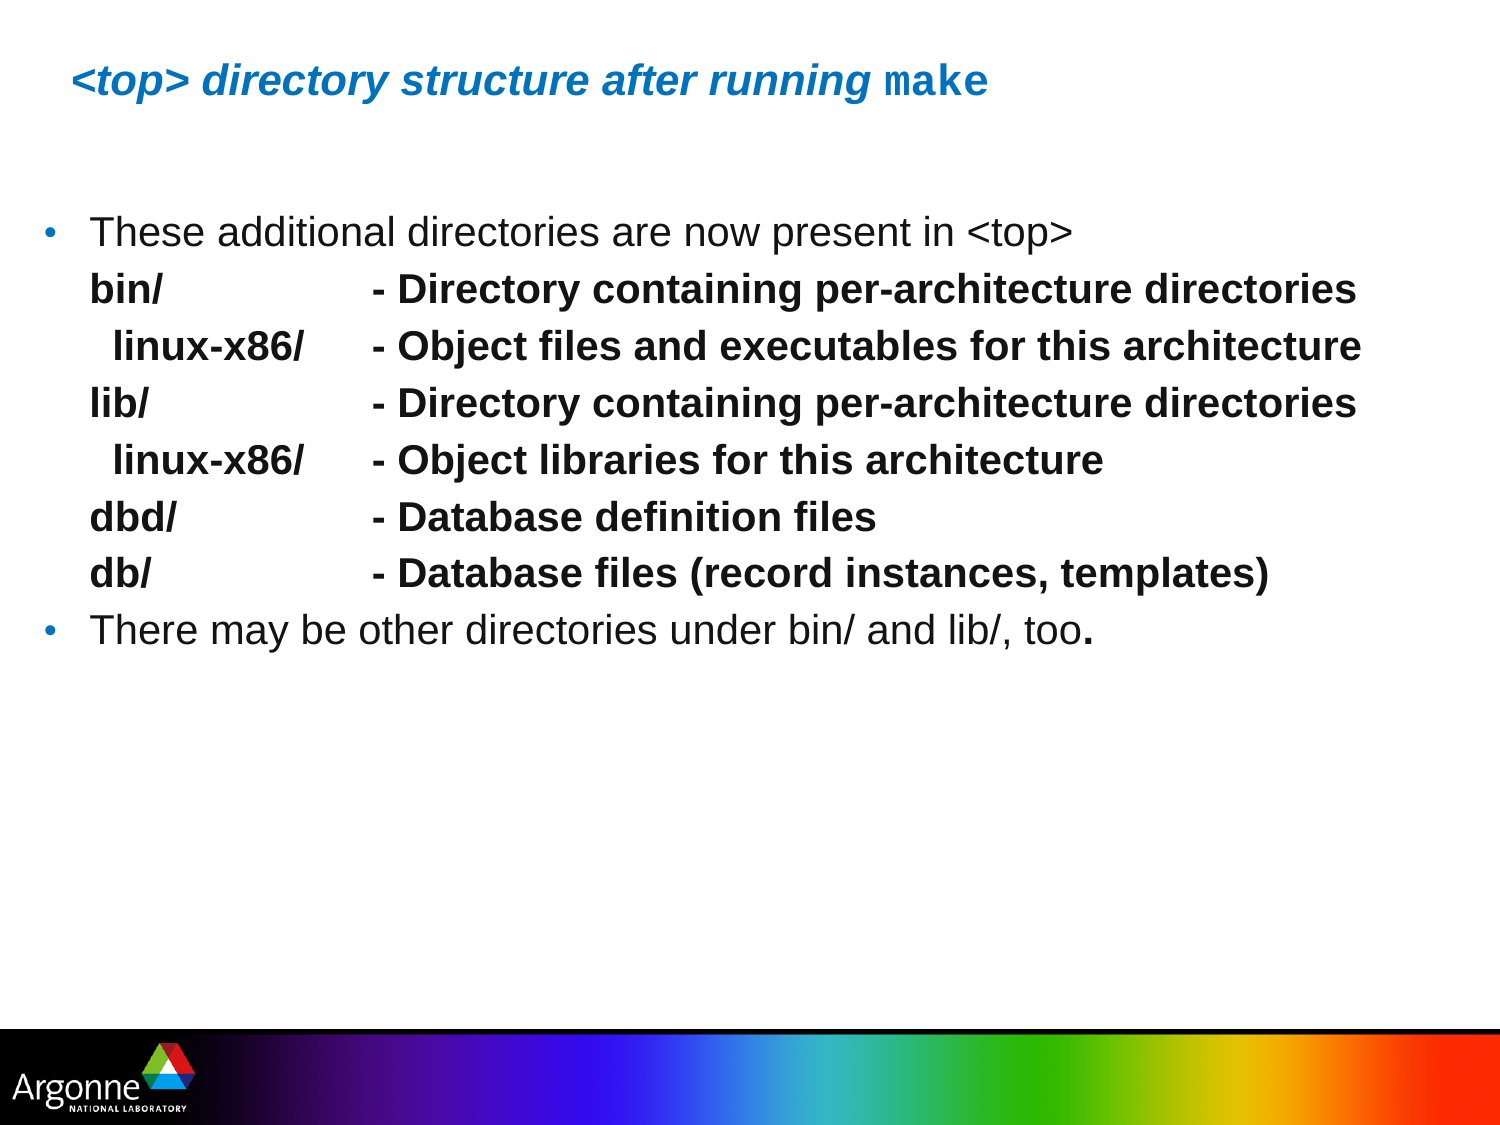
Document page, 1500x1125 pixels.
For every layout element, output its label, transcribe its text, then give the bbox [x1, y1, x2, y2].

list These additional directories are now present in <top> bin/ - Directory containing per-architecture directories linux-x86/ - Object files and executables for this architecture lib/ - Directory containing per-architecture directories linux-x86/ - Object libraries for this architecture dbd/ - Database definition files db/ - Database files (record instances, templates) There may be other directories under bin/ and lib/, too. [28, 201, 1446, 691]
picture [0, 1029, 1500, 1125]
title <top> directory structure after running make [55, 57, 1361, 113]
